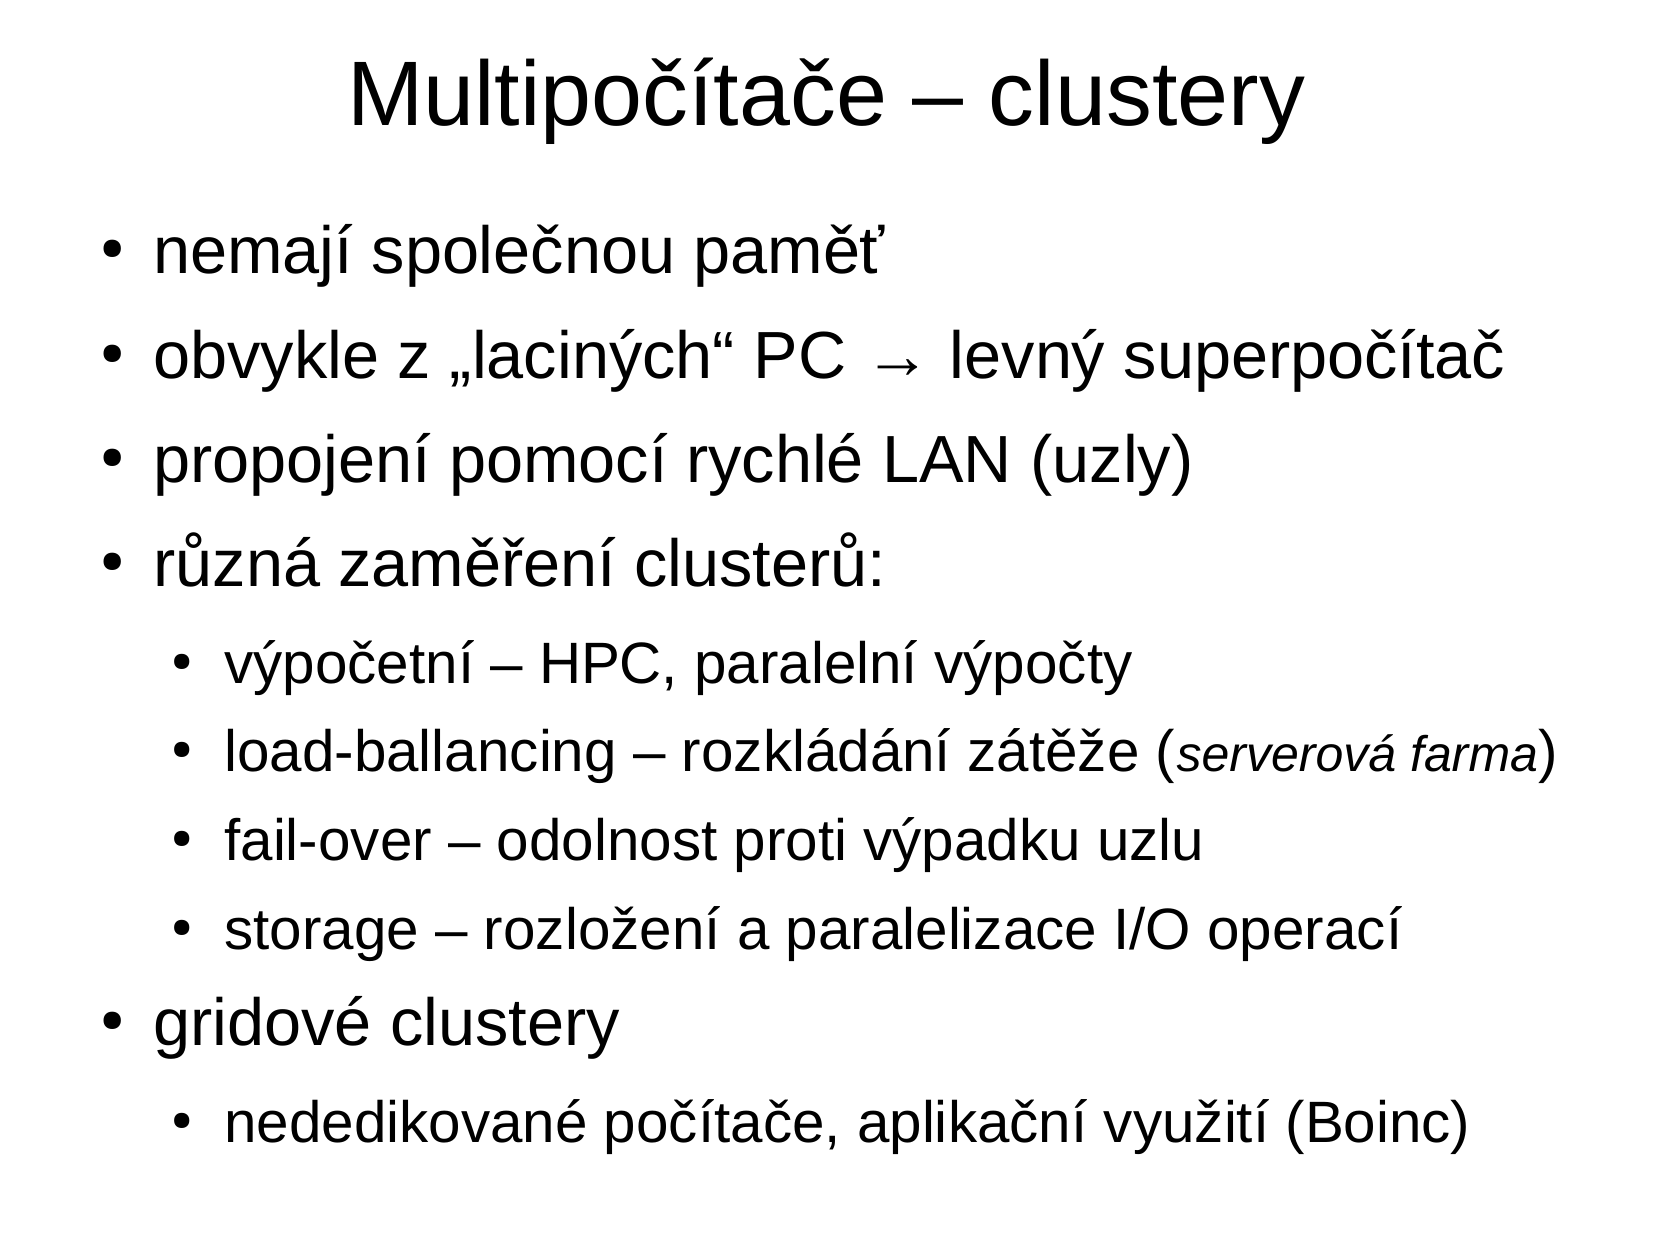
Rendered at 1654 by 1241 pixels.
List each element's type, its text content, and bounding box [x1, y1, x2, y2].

list nemají společnou paměť obvykle z „laciných“ PC → levný superpočítač propojení pomocí rychlé LAN (uzly) různá zaměření clusterů: výpočetní – HPC, paralelní výpočty load-ballancing – rozkládání zátěže (serverová farma) fail-over – odolnost proti výpadku uzlu storage – rozložení a paralelizace I/O operací gridové clustery nededikované počítače, aplikační využití (Boinc) [82, 213, 1571, 1155]
title Multipočítače – clustery [82, 0, 1571, 191]
